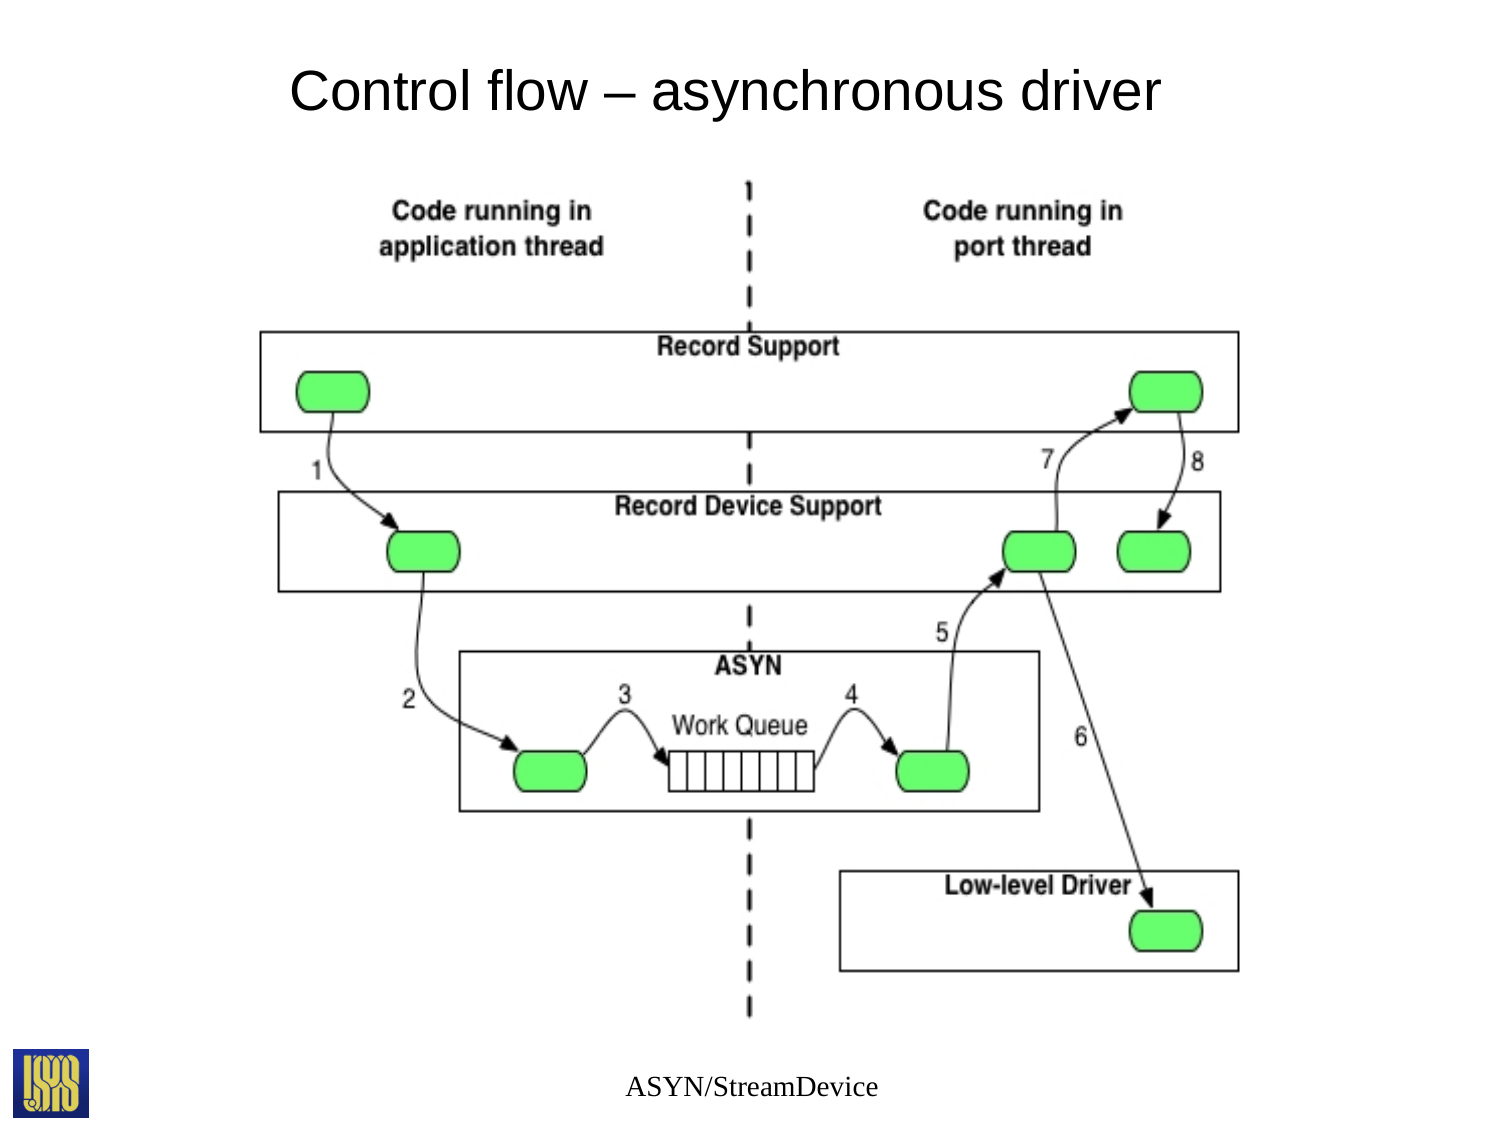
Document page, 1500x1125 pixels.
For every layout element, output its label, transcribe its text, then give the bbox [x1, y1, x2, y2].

picture [13, 1049, 89, 1118]
title Control flow – asynchronous driver [55, 54, 1361, 130]
picture [256, 174, 1244, 1037]
